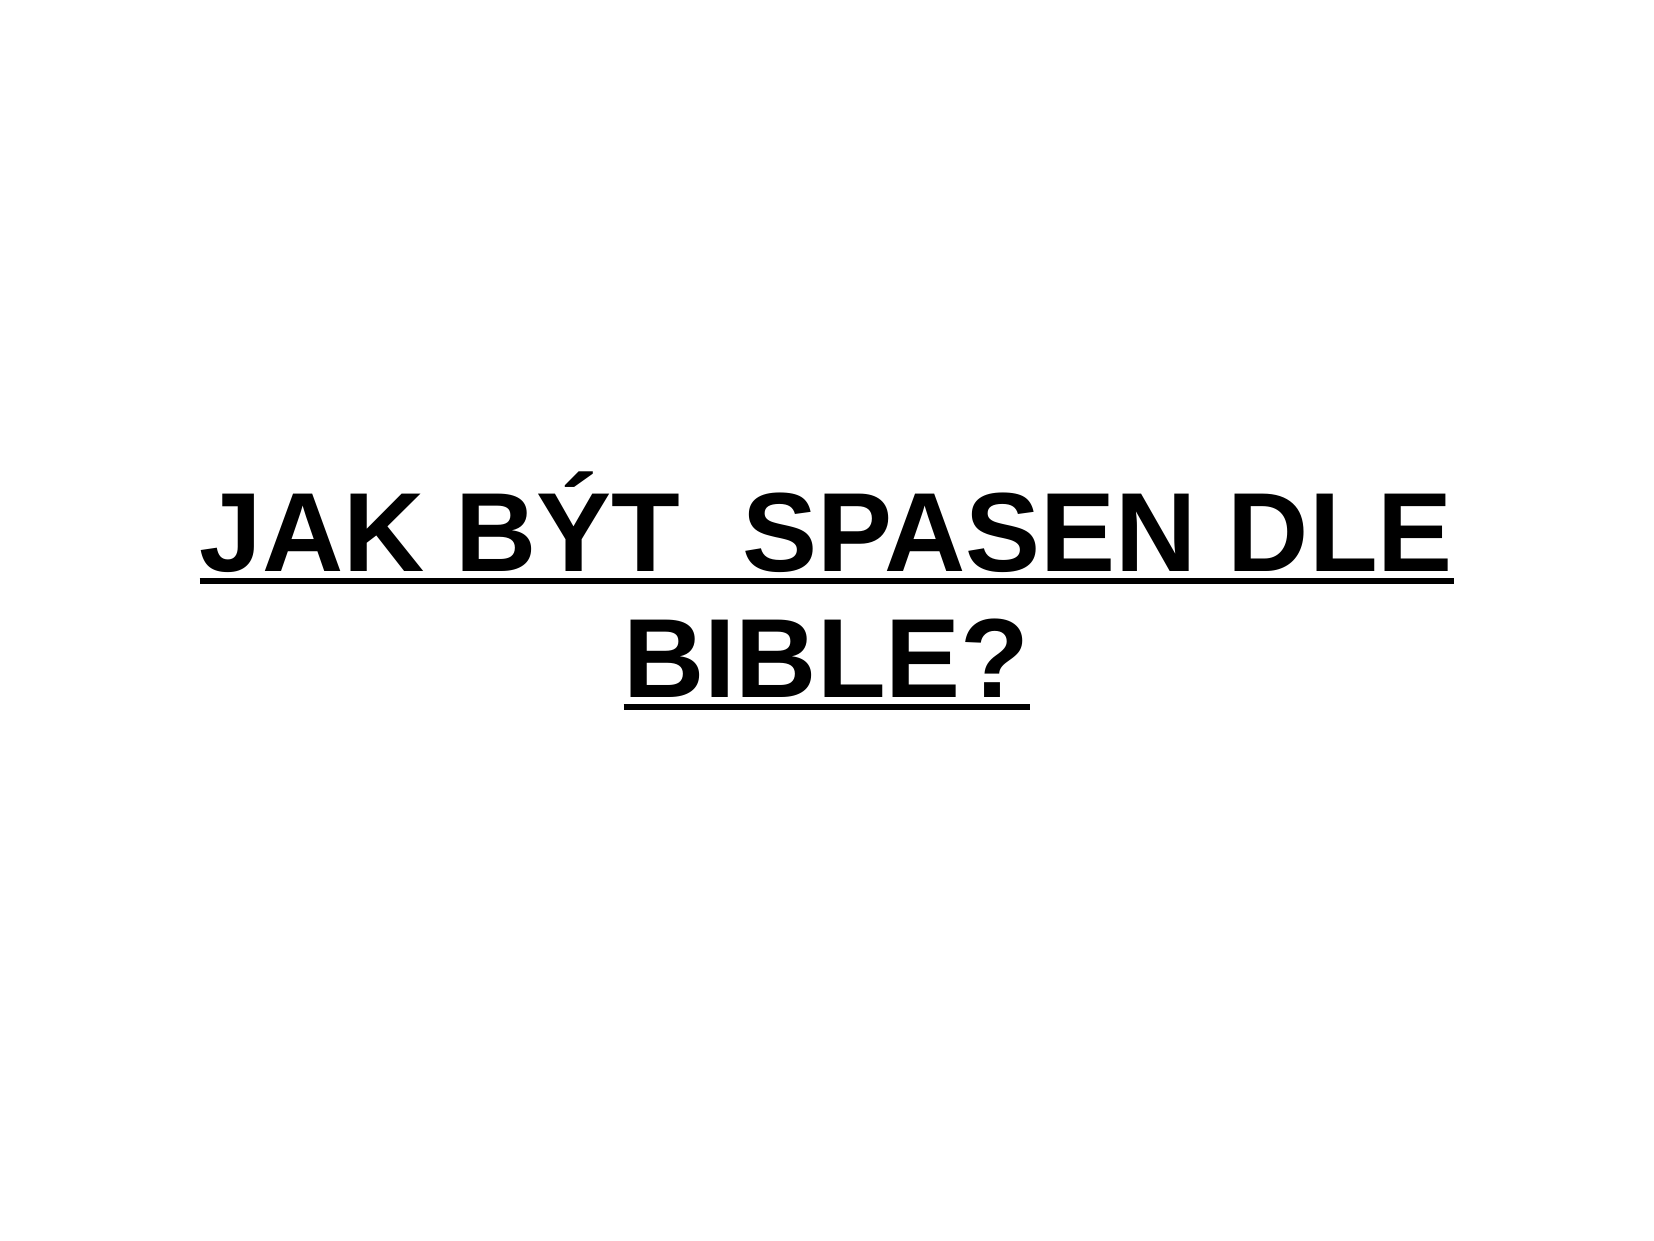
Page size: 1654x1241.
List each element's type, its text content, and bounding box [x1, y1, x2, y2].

subtitle JAK BÝT SPASEN DLE BIBLE? [82, 82, 1571, 1109]
